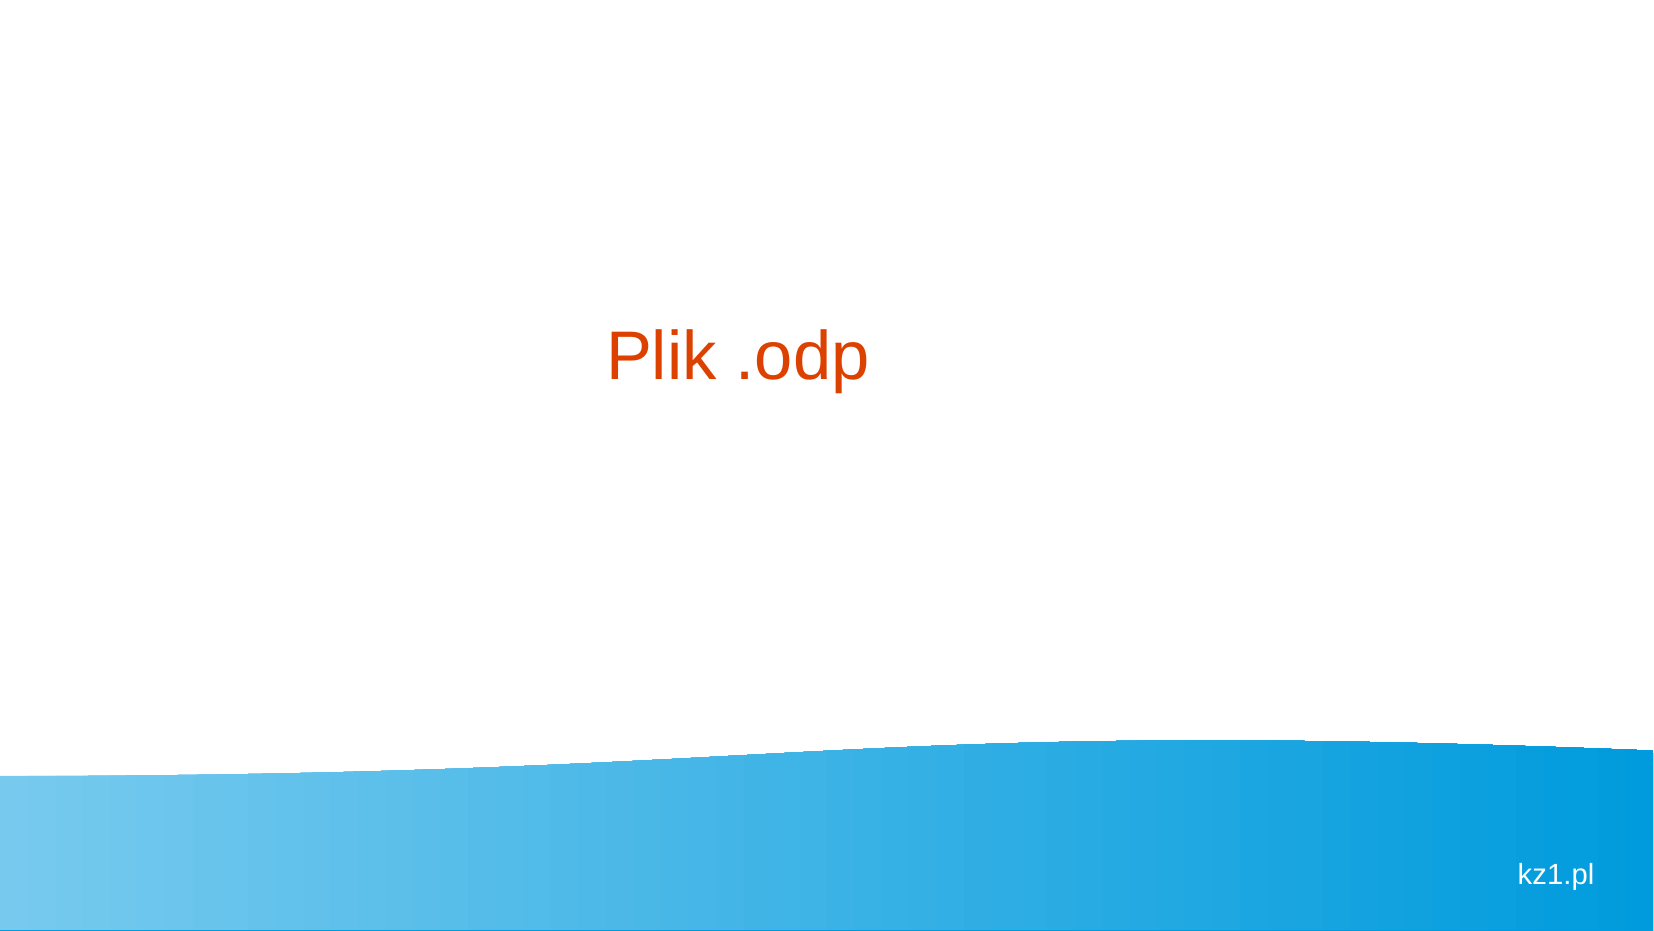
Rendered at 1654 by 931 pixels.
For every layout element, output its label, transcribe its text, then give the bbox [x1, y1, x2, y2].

title Plik .odp [0, 265, 1477, 443]
